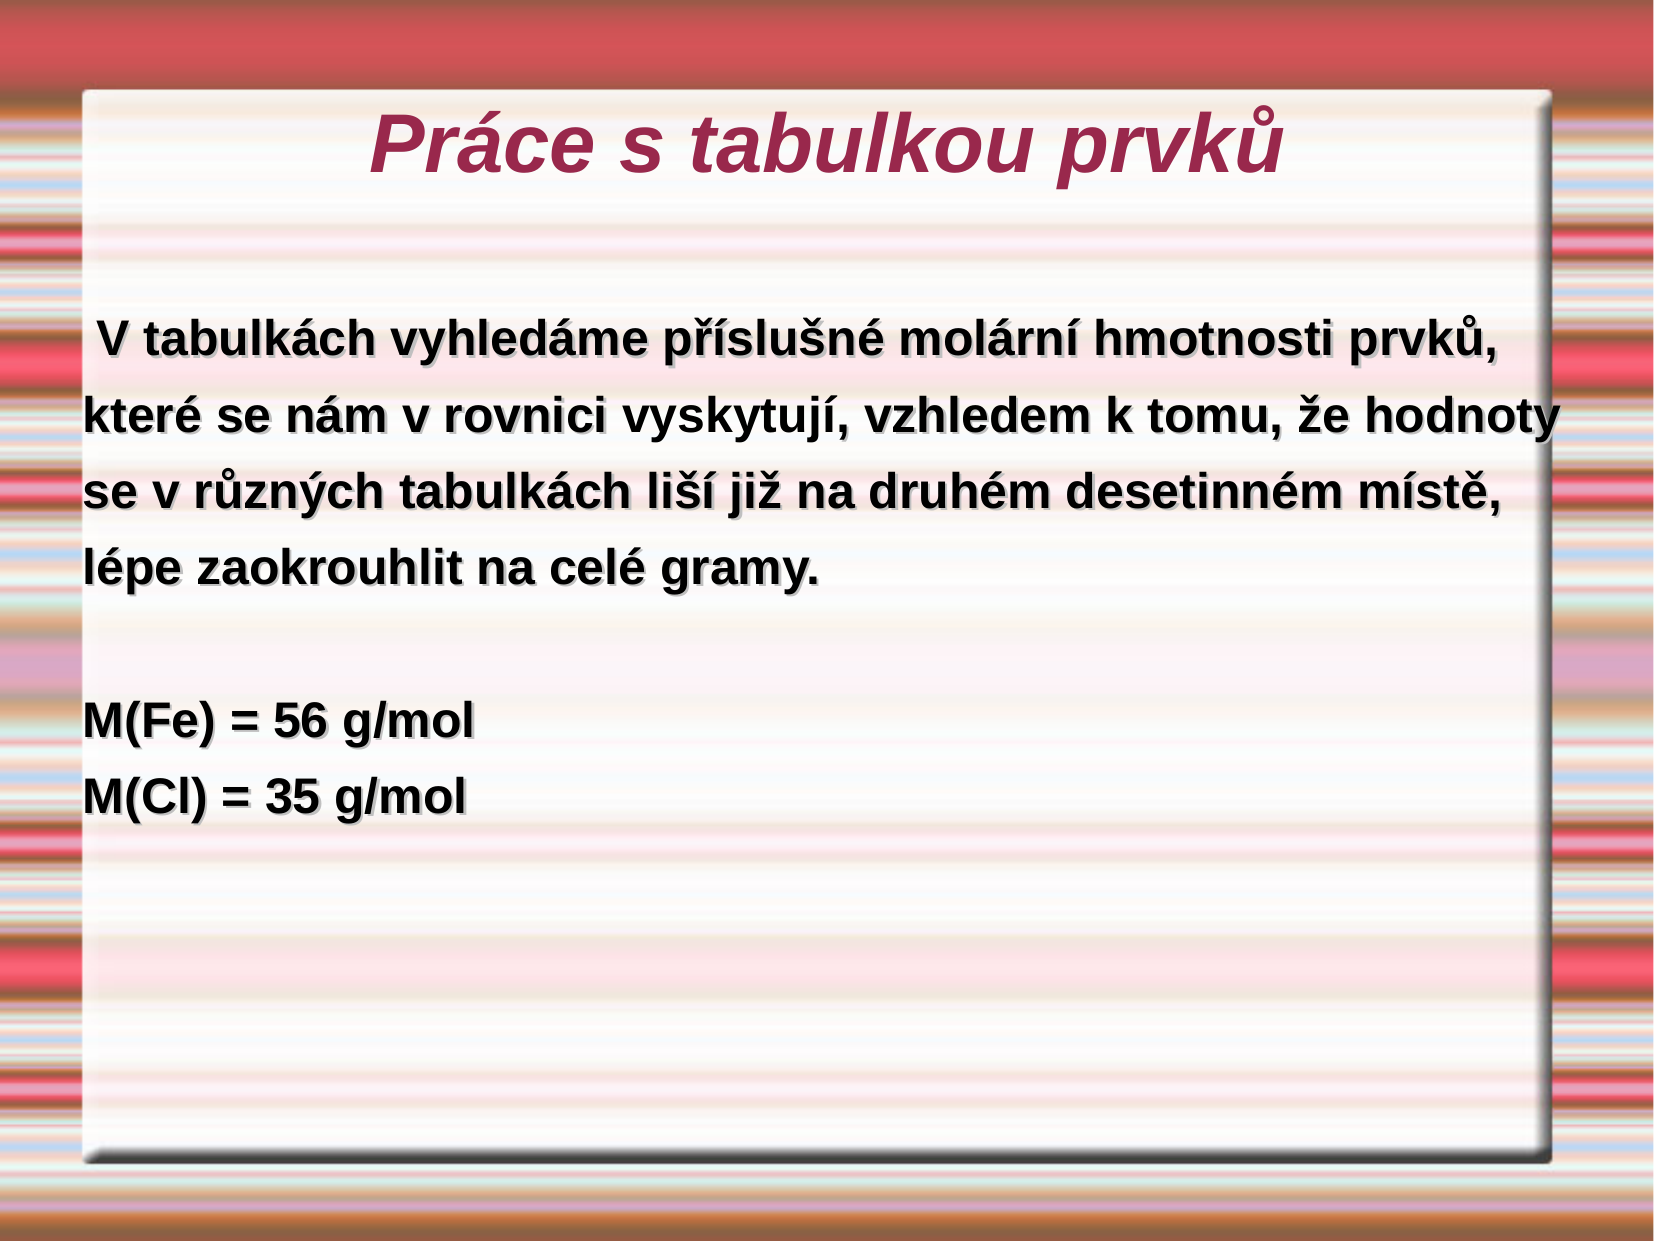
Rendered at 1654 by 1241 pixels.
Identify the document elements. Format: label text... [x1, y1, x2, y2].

picture [0, 0, 1654, 1241]
list V tabulkách vyhledáme příslušné molární hmotnosti prvků, které se nám v rovnici vyskytují, vzhledem k tomu, že hodnoty se v různých tabulkách liší již na druhém desetinném místě, lépe zaokrouhlit na celé gramy. M(Fe) = 56 g/mol M(Cl) = 35 g/mol [82, 290, 1571, 1094]
title Práce s tabulkou prvků [121, 50, 1534, 237]
